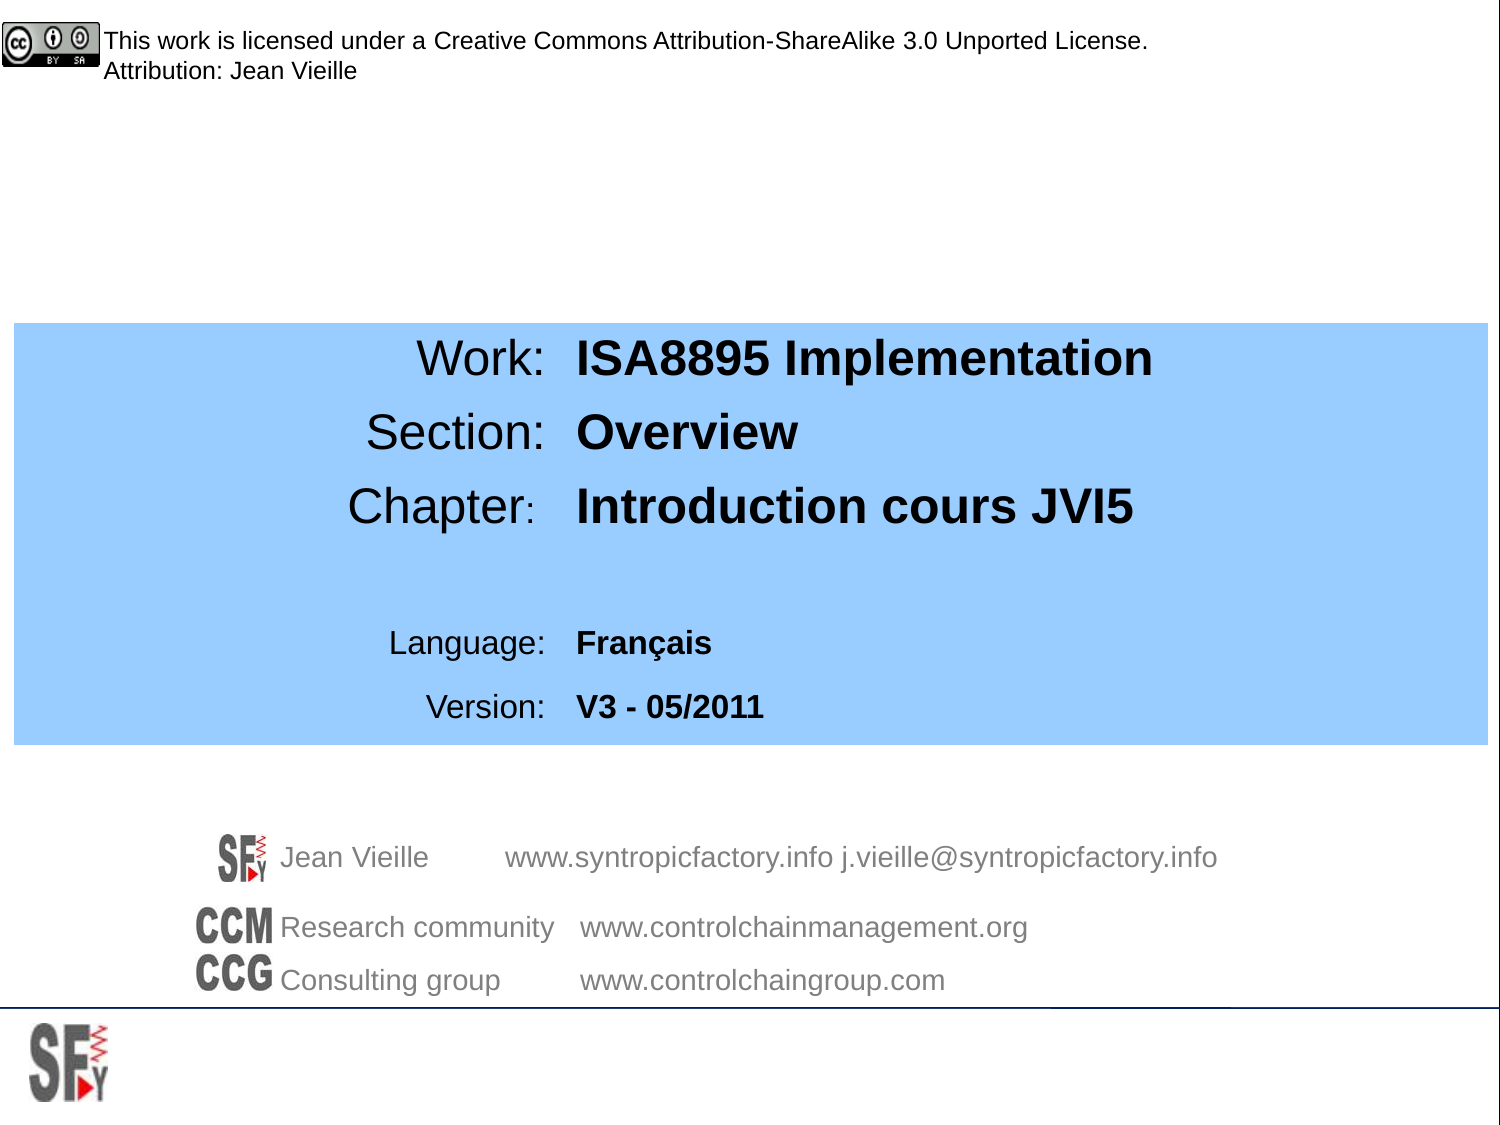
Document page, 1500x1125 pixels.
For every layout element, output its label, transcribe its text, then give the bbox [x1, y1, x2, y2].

table_cell Version: [14, 681, 561, 745]
picture [218, 834, 266, 882]
table_cell Chapter: [14, 470, 561, 544]
picture [194, 952, 273, 992]
table_cell Overview [561, 397, 1488, 470]
table_cell Français [561, 617, 1488, 681]
table_header Work: [14, 323, 561, 397]
table_cell [14, 544, 561, 617]
picture [2, 22, 100, 67]
table_cell Language: [14, 617, 561, 681]
picture [194, 905, 273, 944]
table_header ISA8895 Implementation [561, 323, 1488, 397]
table_cell [561, 544, 1488, 617]
picture [29, 1023, 108, 1102]
table_cell Introduction cours JVI5 [561, 470, 1488, 544]
table_cell V3 - 05/2011 [561, 681, 1488, 745]
table_cell Section: [14, 397, 561, 470]
